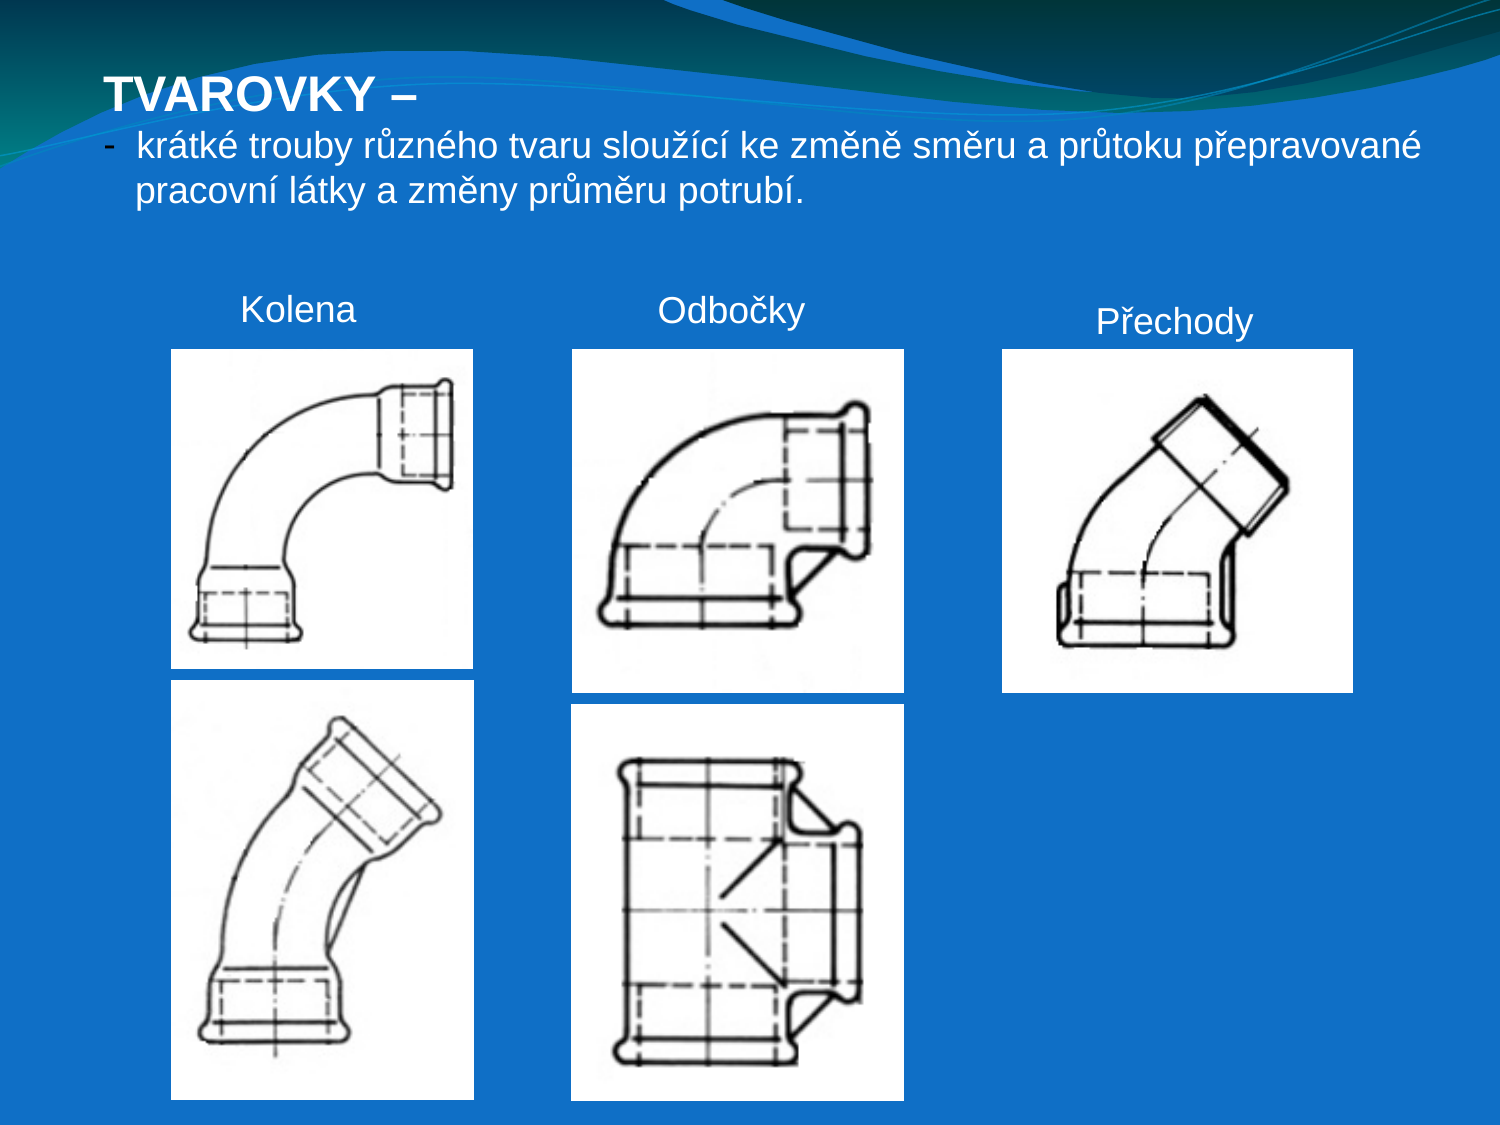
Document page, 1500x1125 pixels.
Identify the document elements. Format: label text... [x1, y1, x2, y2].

text_box Přechody [1081, 290, 1269, 349]
picture [1002, 350, 1353, 693]
picture [171, 680, 474, 1101]
picture [571, 704, 904, 1101]
picture [572, 350, 904, 694]
picture [171, 350, 473, 669]
text_box Kolena [225, 278, 372, 338]
text_box TVAROVKY – krátké trouby různého tvaru sloužící ke změně směru a průtoku přepravované pracovní látky a změny průměru potrubí. [89, 53, 1500, 264]
text_box Odbočky [643, 279, 821, 339]
